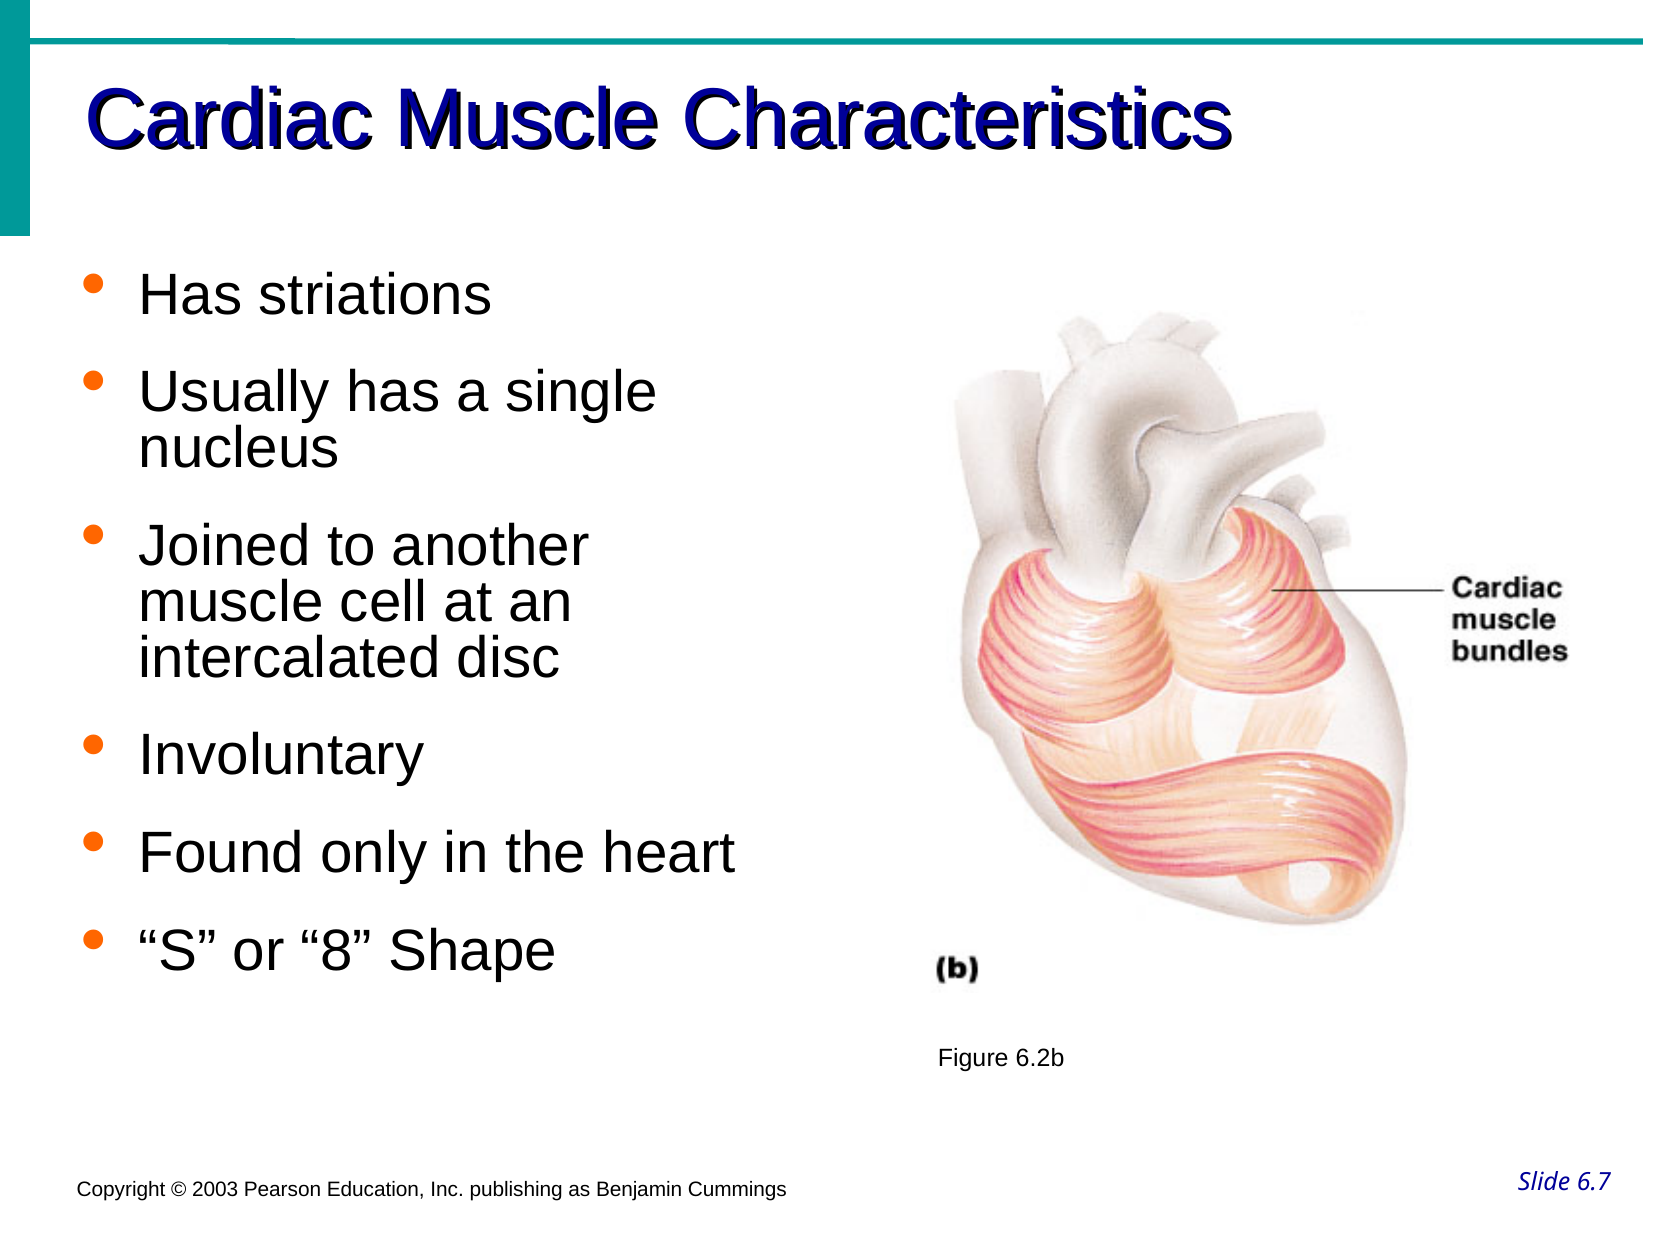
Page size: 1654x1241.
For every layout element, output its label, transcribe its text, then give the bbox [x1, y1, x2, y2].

text_box Has striations Usually has a single nucleus Joined to another muscle cell at an intercalated disc Involuntary Found only in the heart “S” or “8” Shape [68, 261, 786, 990]
text_box [0, 0, 28, 235]
text_box Figure 6.2b [923, 1033, 1179, 1079]
text_box Copyright © 2003 Pearson Education, Inc. publishing as Benjamin Cummings [61, 1168, 802, 1209]
picture [909, 275, 1585, 993]
title Slide 6.7 [1391, 1157, 1626, 1213]
list Cardiac Muscle Characteristics [68, 55, 1585, 183]
